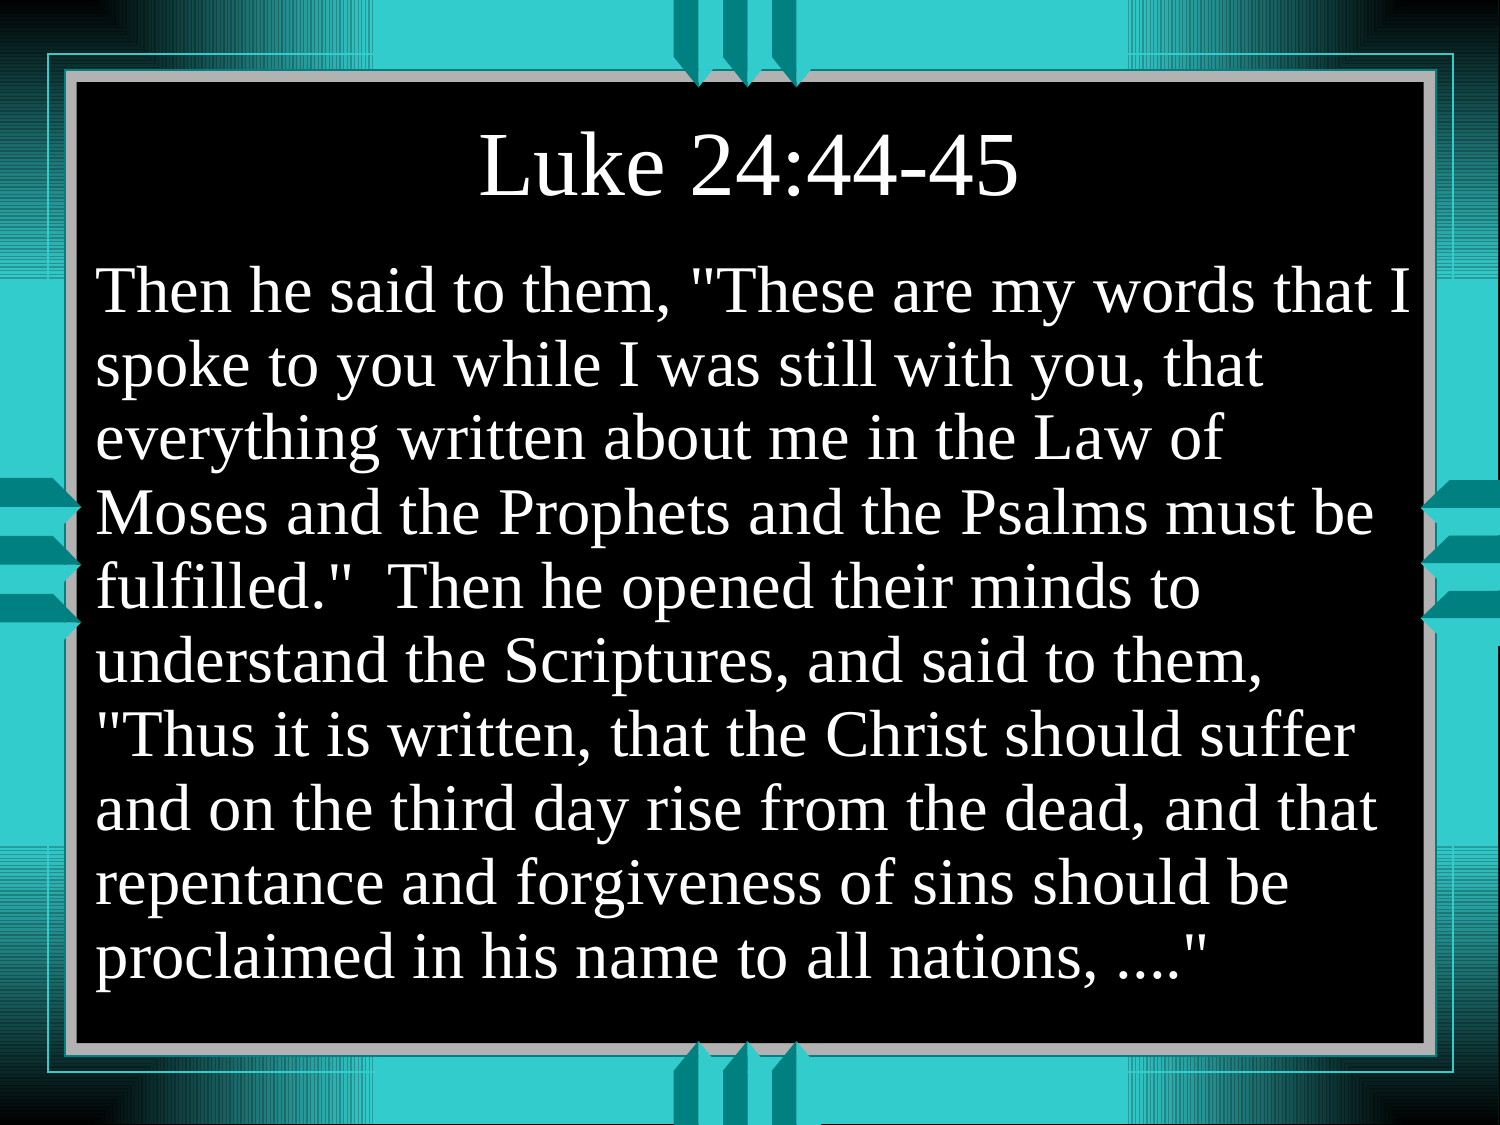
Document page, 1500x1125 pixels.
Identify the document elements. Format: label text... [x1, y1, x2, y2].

text_box Then he said to them, "These are my words that I spoke to you while I was still with you, that everything written about me in the Law of Moses and the Prophets and the Psalms must be fulfilled." Then he opened their minds to understand the Scriptures, and said to them, "Thus it is written, that the Christ should suffer and on the third day rise from the dead, and that repentance and forgiveness of sins should be proclaimed in his name to all nations, ...." [80, 245, 1431, 1001]
title Luke 24:44-45 [112, 77, 1388, 245]
